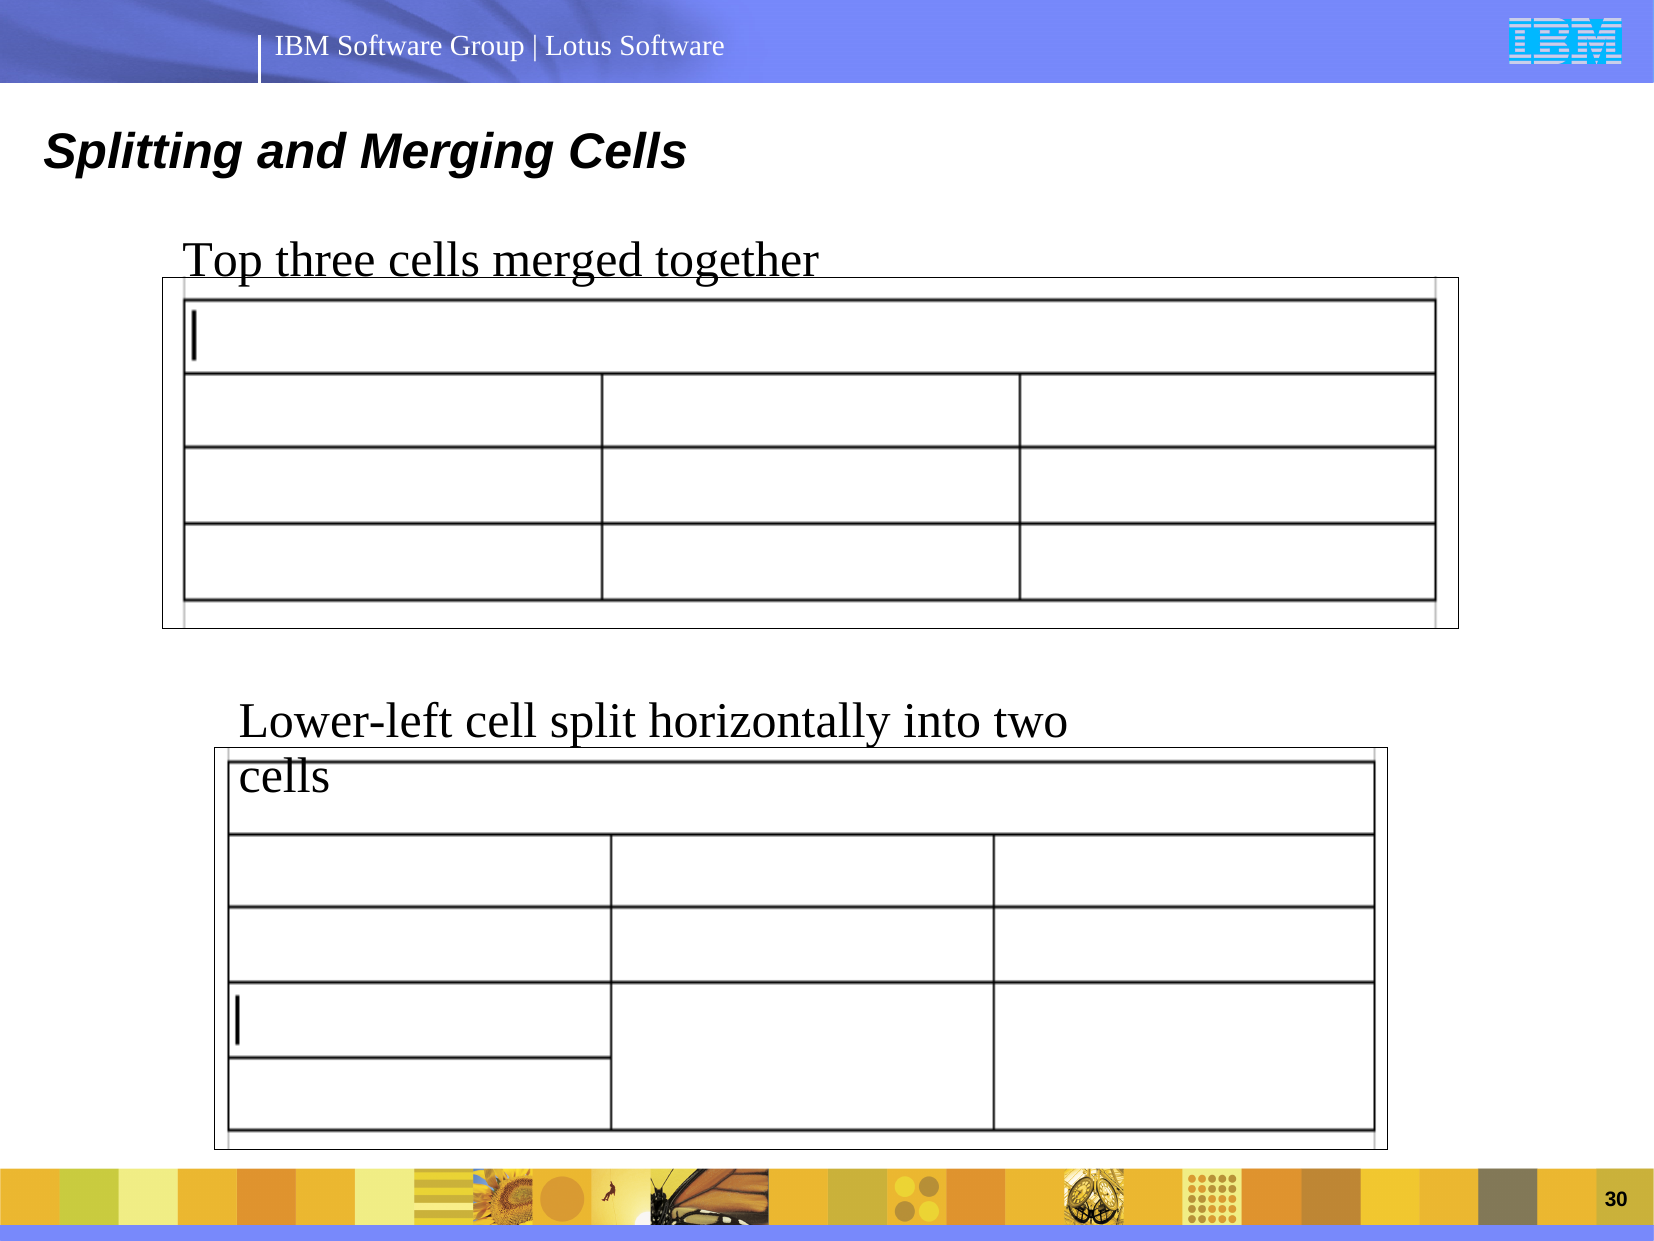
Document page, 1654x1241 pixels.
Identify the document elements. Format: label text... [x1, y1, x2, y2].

picture [214, 747, 1388, 1150]
text_box Lower-left cell split horizontally into two cells [238, 693, 1174, 750]
picture [0, 1168, 1654, 1225]
title Splitting and Merging Cells [28, 117, 1520, 224]
text_box Top three cells merged together [182, 231, 807, 289]
picture [162, 276, 1459, 629]
picture [0, 0, 1654, 83]
